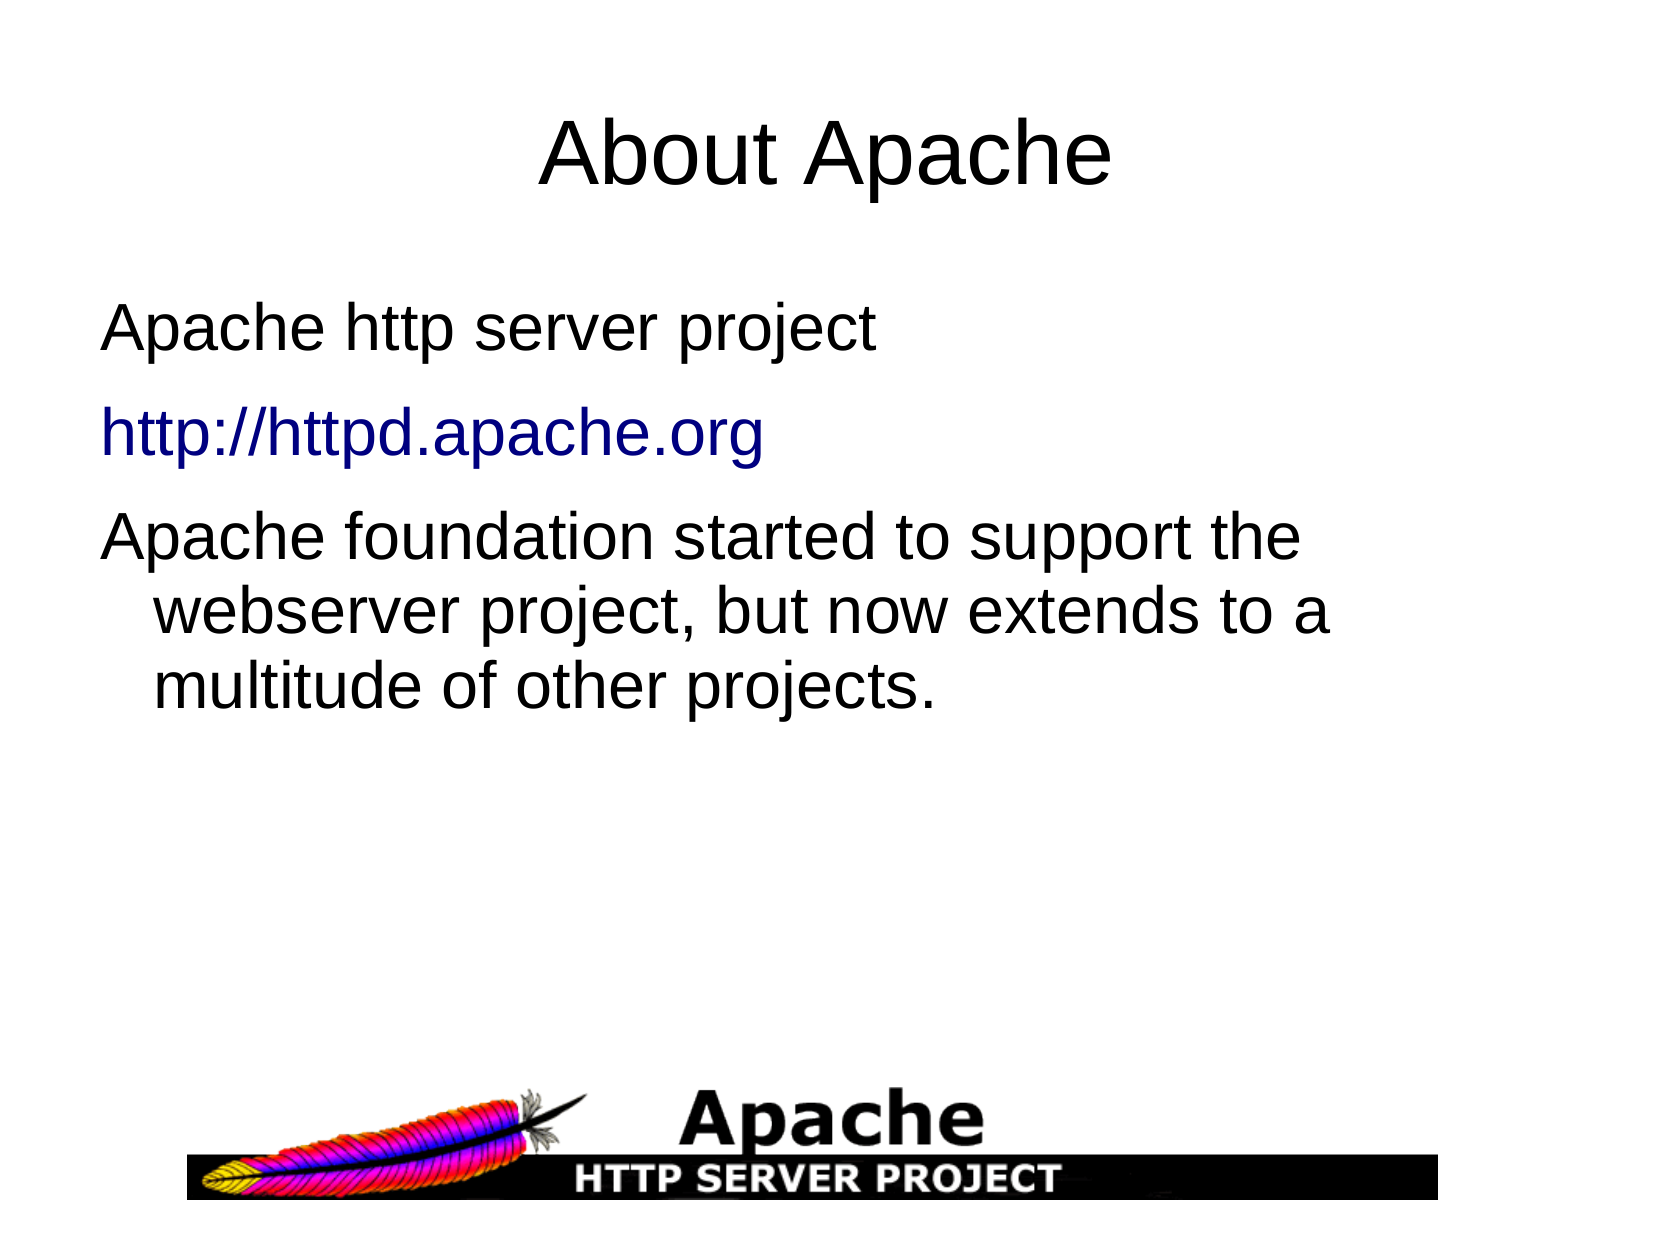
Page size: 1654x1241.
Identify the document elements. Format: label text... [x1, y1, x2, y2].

picture [187, 1087, 1438, 1201]
list Apache http server project http://httpd.apache.org Apache foundation started to support the webserver project, but now extends to a multitude of other projects. [82, 290, 1571, 1094]
title About Apache [82, 56, 1571, 250]
